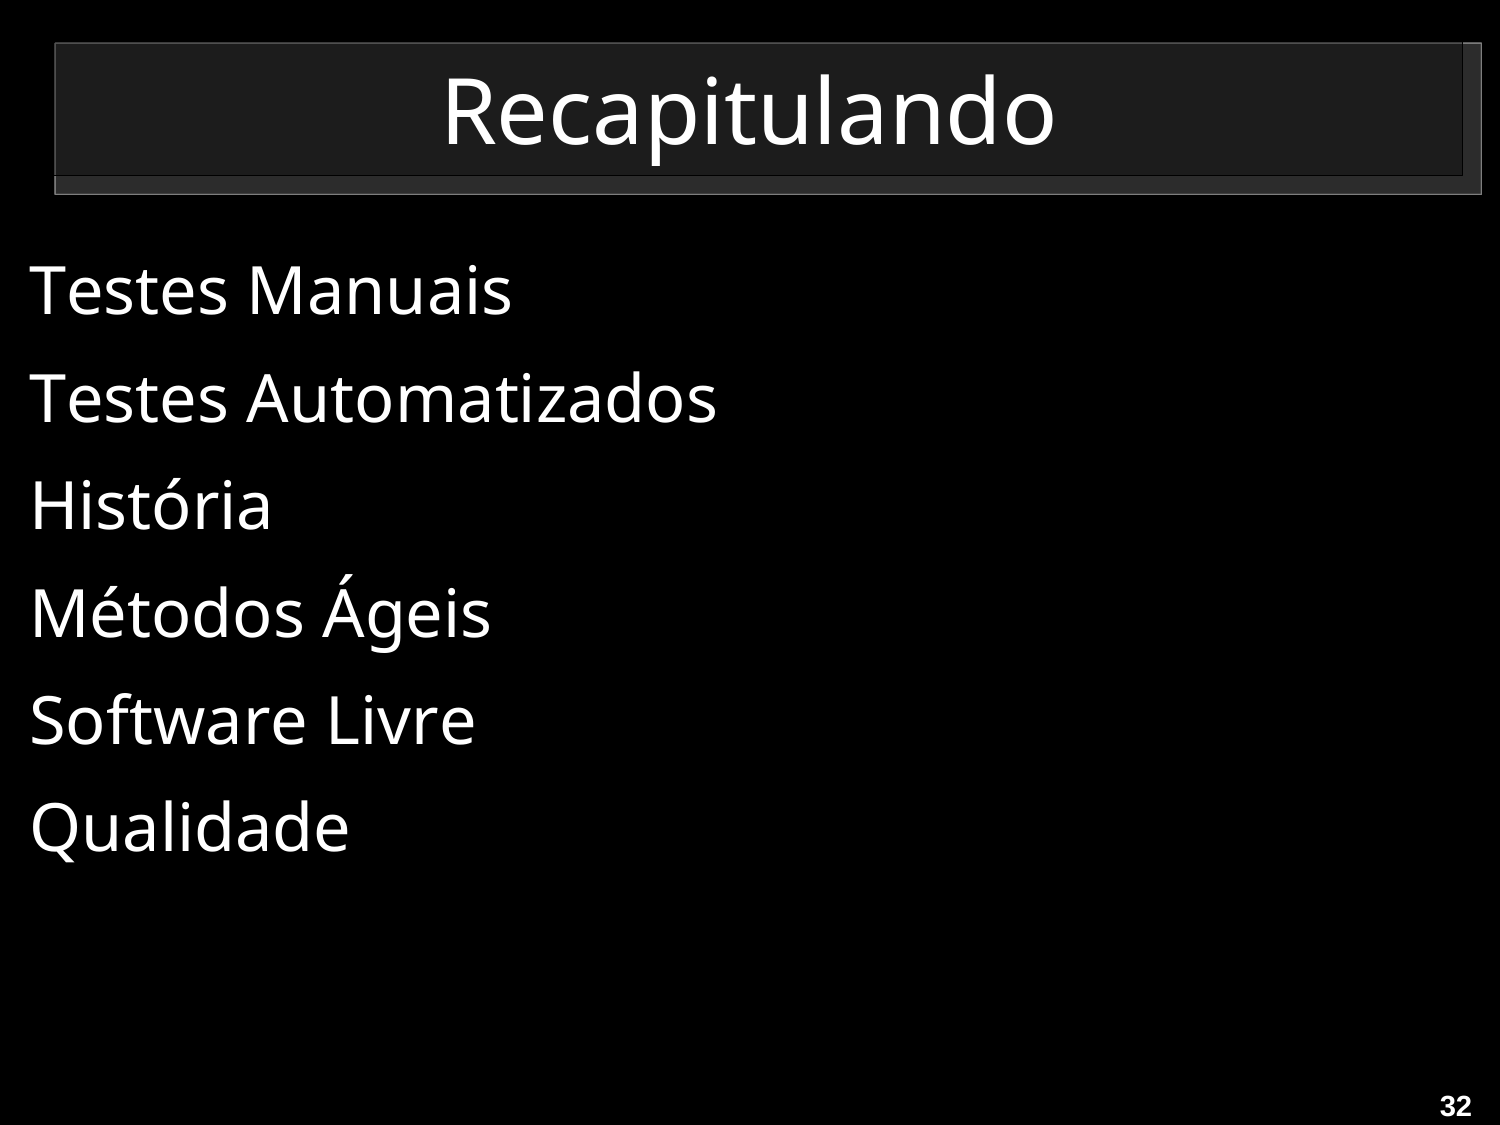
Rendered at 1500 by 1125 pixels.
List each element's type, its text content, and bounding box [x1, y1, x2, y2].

list Testes Manuais Testes Automatizados História Métodos Ágeis Software Livre Qualidade [29, 243, 1469, 1073]
title Recapitulando [29, 38, 1469, 180]
